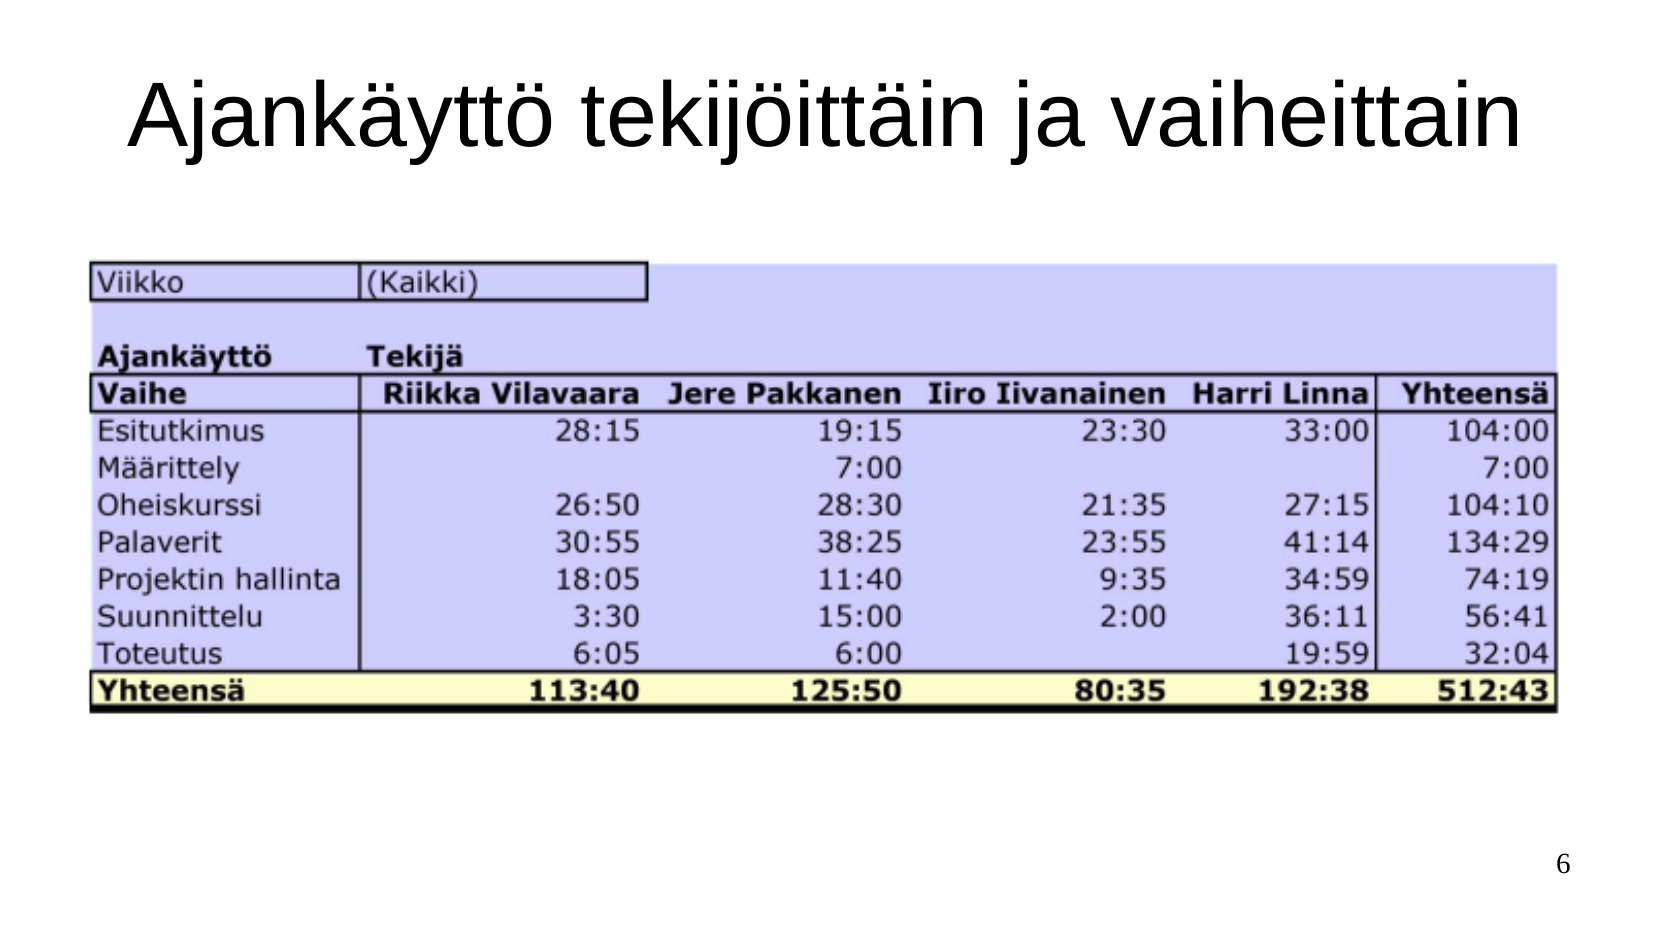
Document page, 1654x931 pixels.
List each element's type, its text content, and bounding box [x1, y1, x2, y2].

title Ajankäyttö tekijöittäin ja vaiheittain [82, 37, 1571, 193]
picture [88, 258, 1565, 717]
